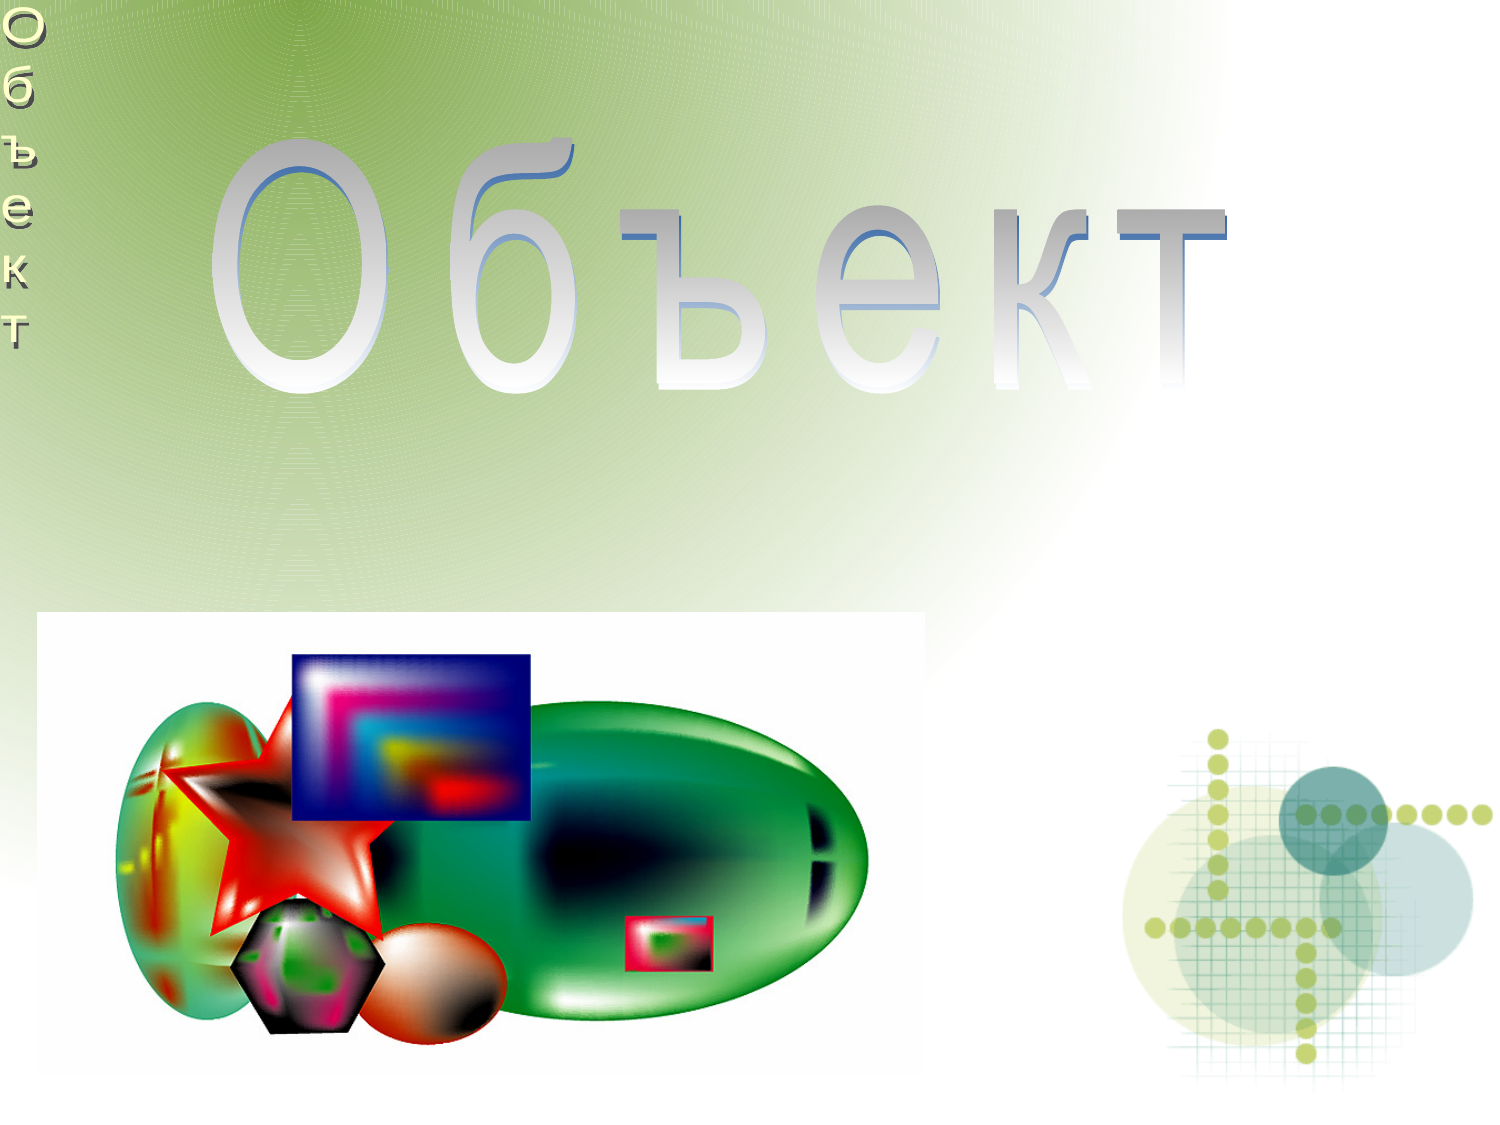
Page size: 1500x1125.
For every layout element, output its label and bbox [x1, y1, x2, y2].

text_box [816, 205, 941, 394]
text_box [450, 137, 578, 394]
text_box [212, 138, 389, 394]
text_box [1117, 209, 1227, 390]
picture [1110, 718, 1500, 1098]
text_box [619, 209, 768, 390]
text_box [994, 209, 1094, 390]
picture [37, 612, 925, 1074]
